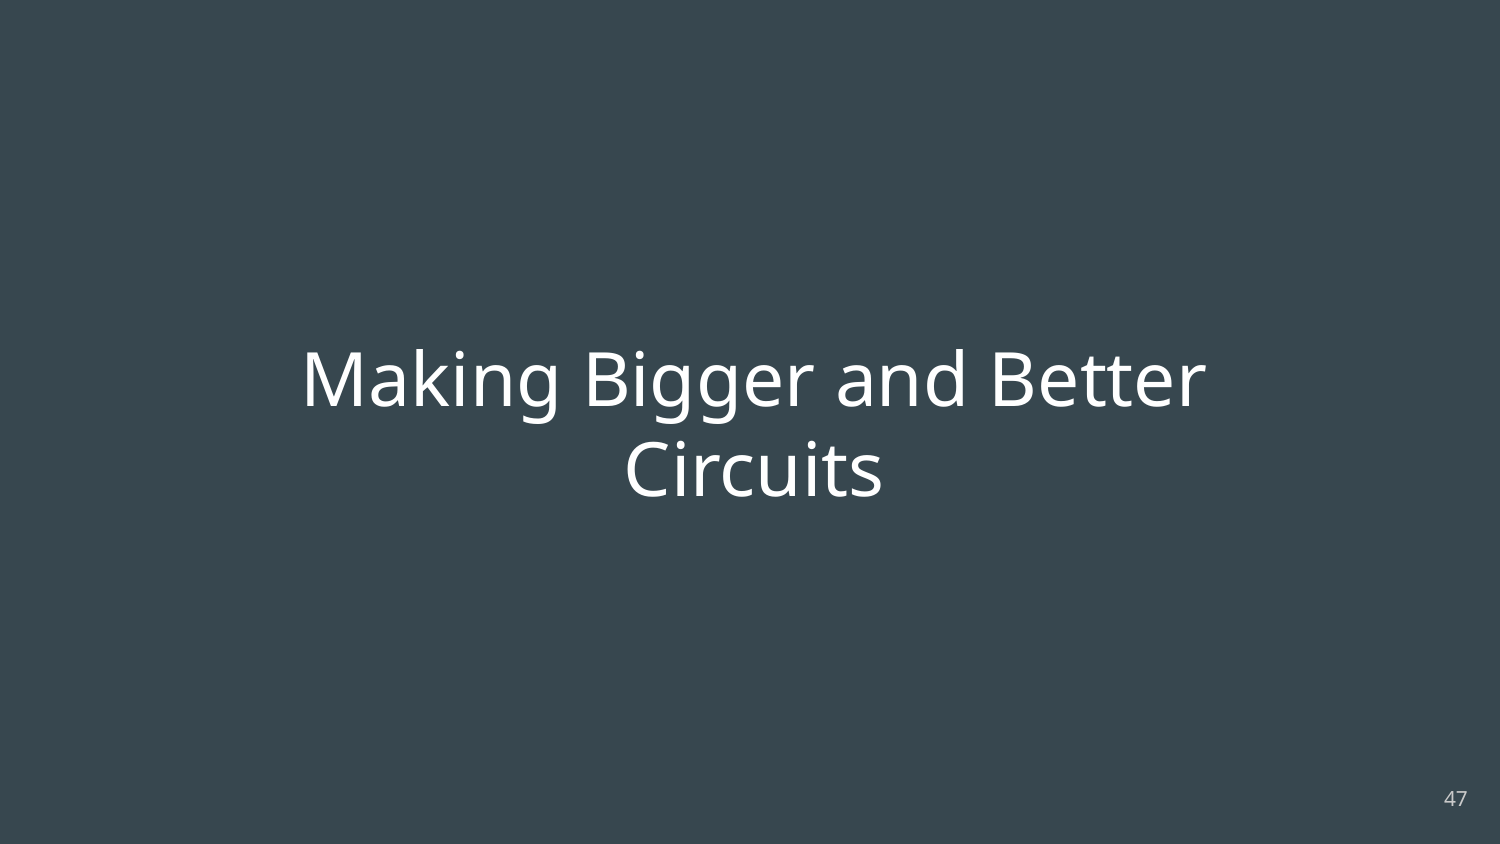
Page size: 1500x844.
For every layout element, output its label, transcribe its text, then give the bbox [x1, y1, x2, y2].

title Making Bigger and Better Circuits [227, 351, 1281, 493]
slide_number <number> [1392, 767, 1483, 833]
